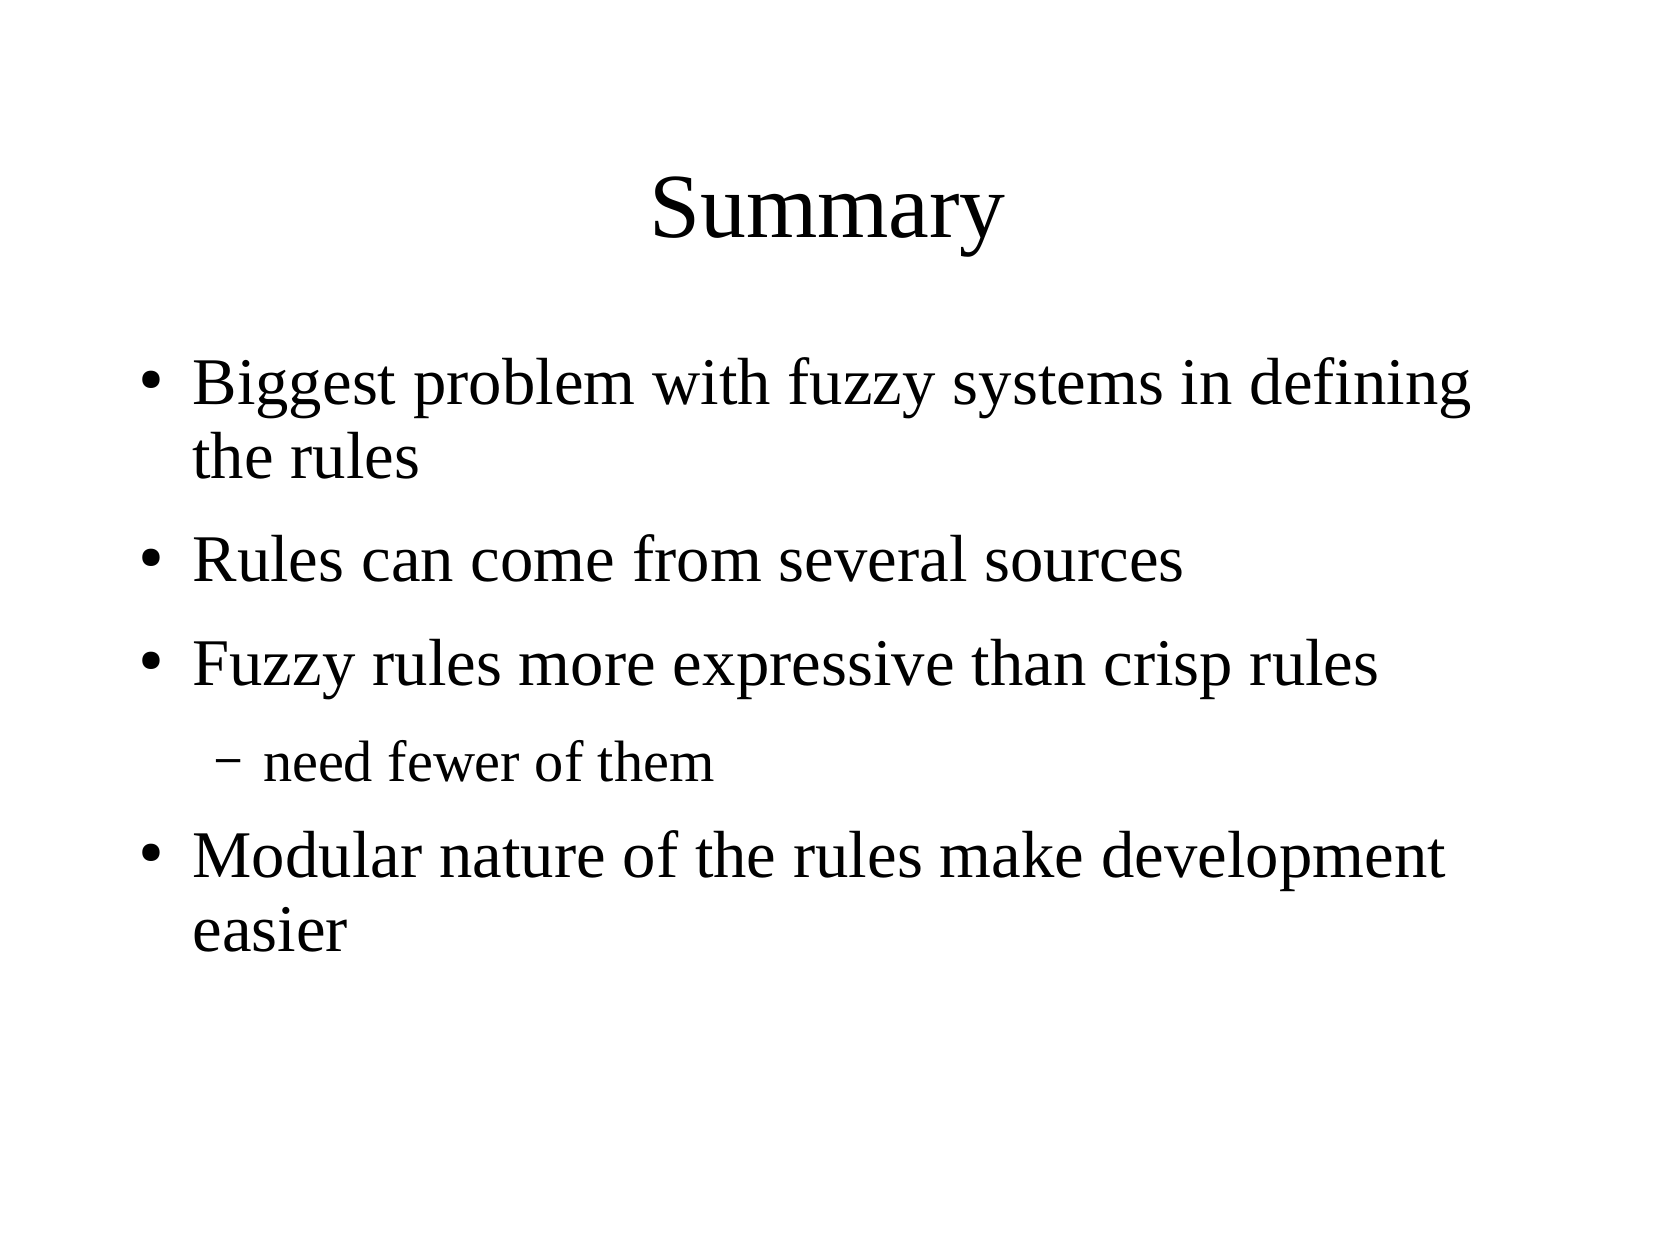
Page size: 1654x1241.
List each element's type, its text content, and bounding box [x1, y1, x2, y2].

list Biggest problem with fuzzy systems in defining the rules Rules can come from several sources Fuzzy rules more expressive than crisp rules need fewer of them Modular nature of the rules make development easier [121, 344, 1534, 1127]
title Summary [121, 102, 1534, 311]
